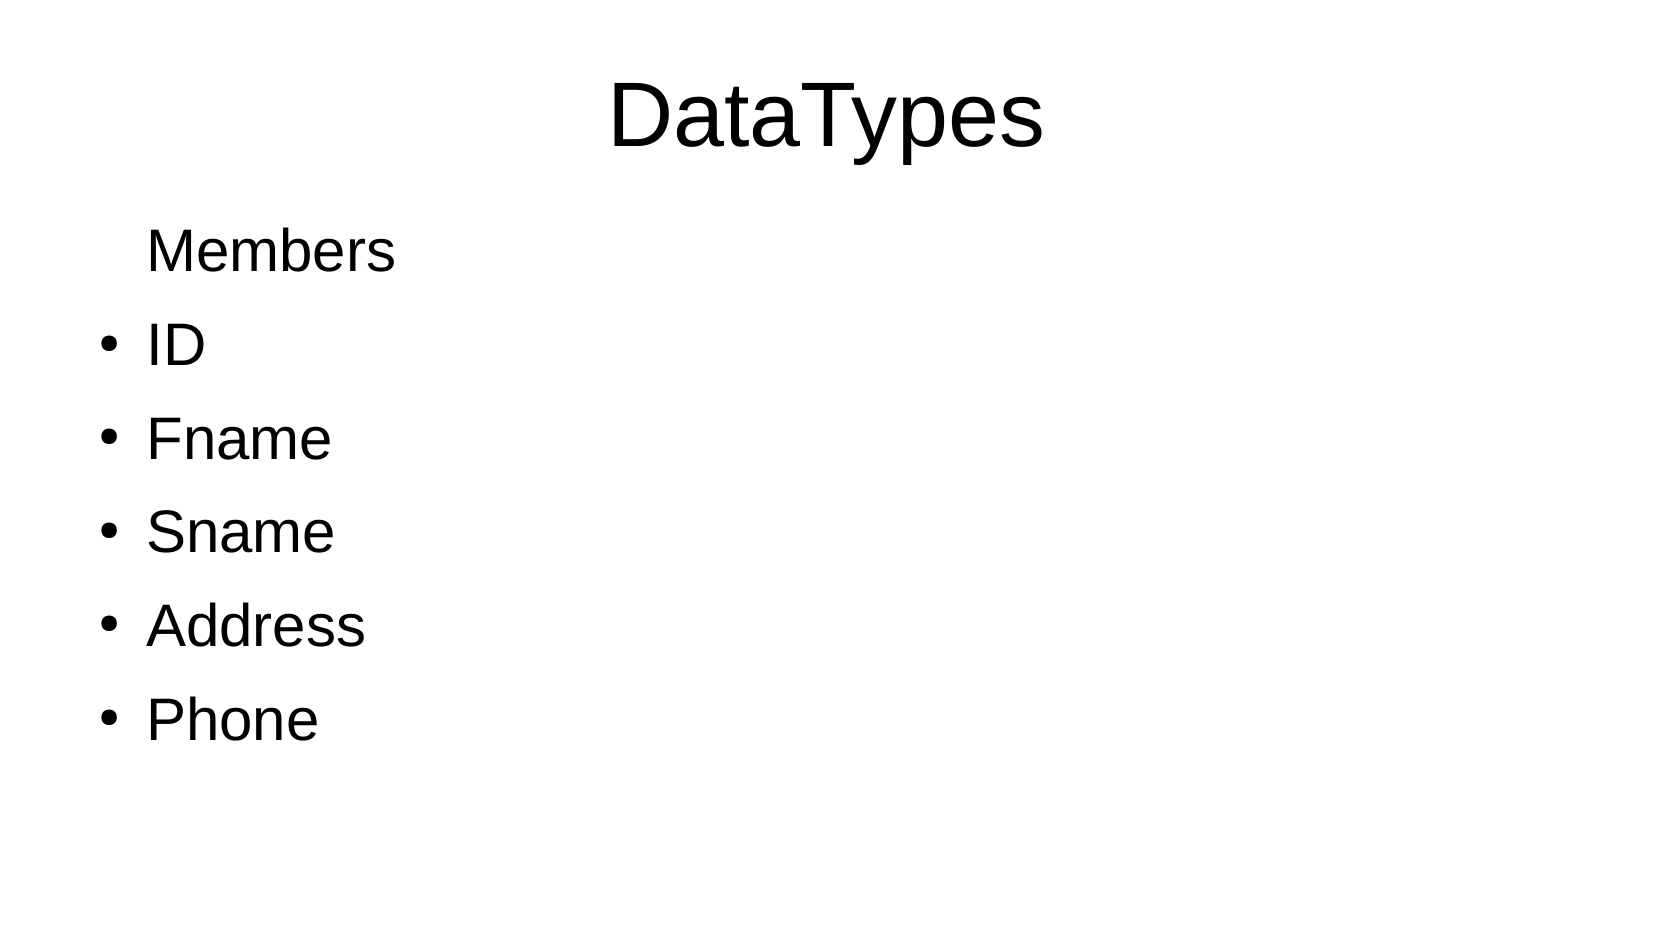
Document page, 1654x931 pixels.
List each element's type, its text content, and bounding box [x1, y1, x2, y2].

title DataTypes [82, 37, 1571, 193]
list Members ID Fname Sname Address Phone [82, 217, 1571, 758]
